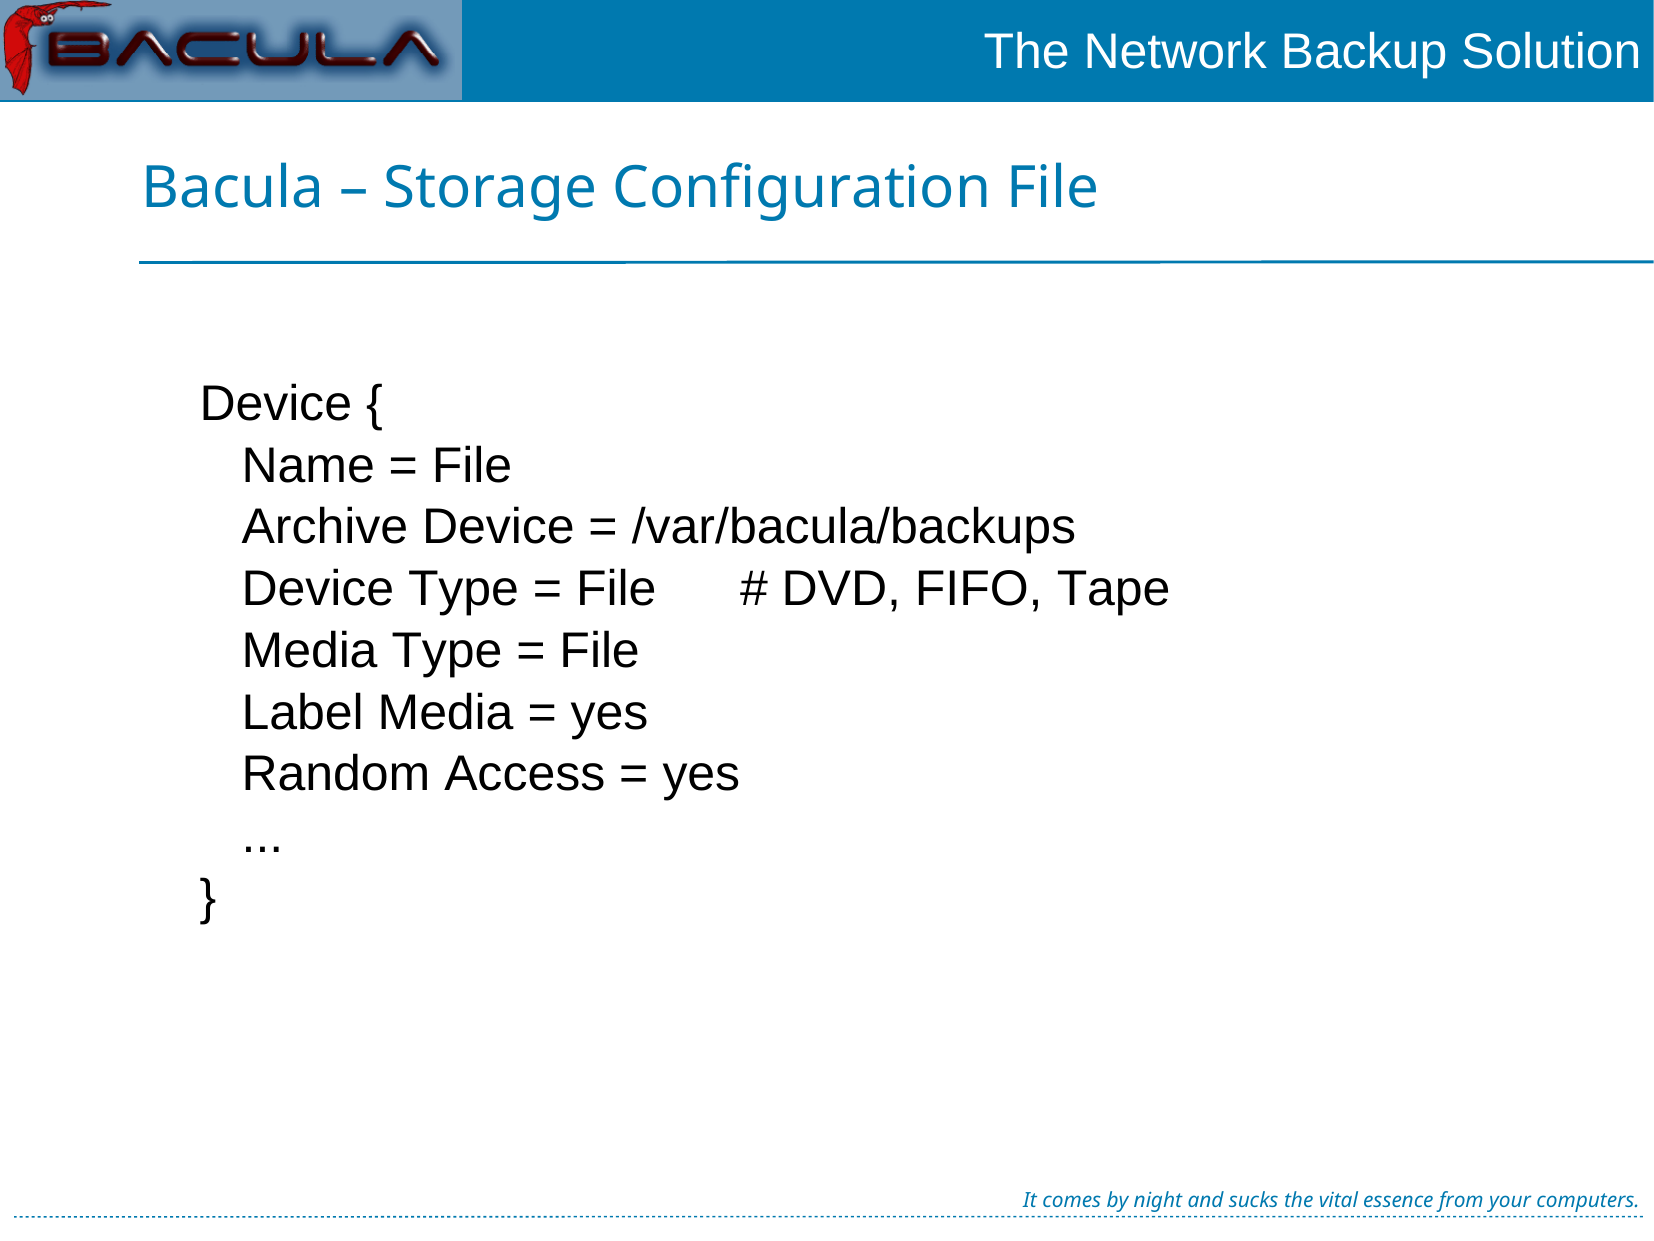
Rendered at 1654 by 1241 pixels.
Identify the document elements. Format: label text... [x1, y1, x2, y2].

title Bacula – Storage Configuration File [141, 112, 1501, 226]
picture [0, 0, 461, 99]
list Device { Name = File Archive Device = /var/bacula/backups Device Type = File # DVD, FIFO, Tape Media Type = File Label Media = yes Random Access = yes ... } [140, 375, 1534, 1127]
